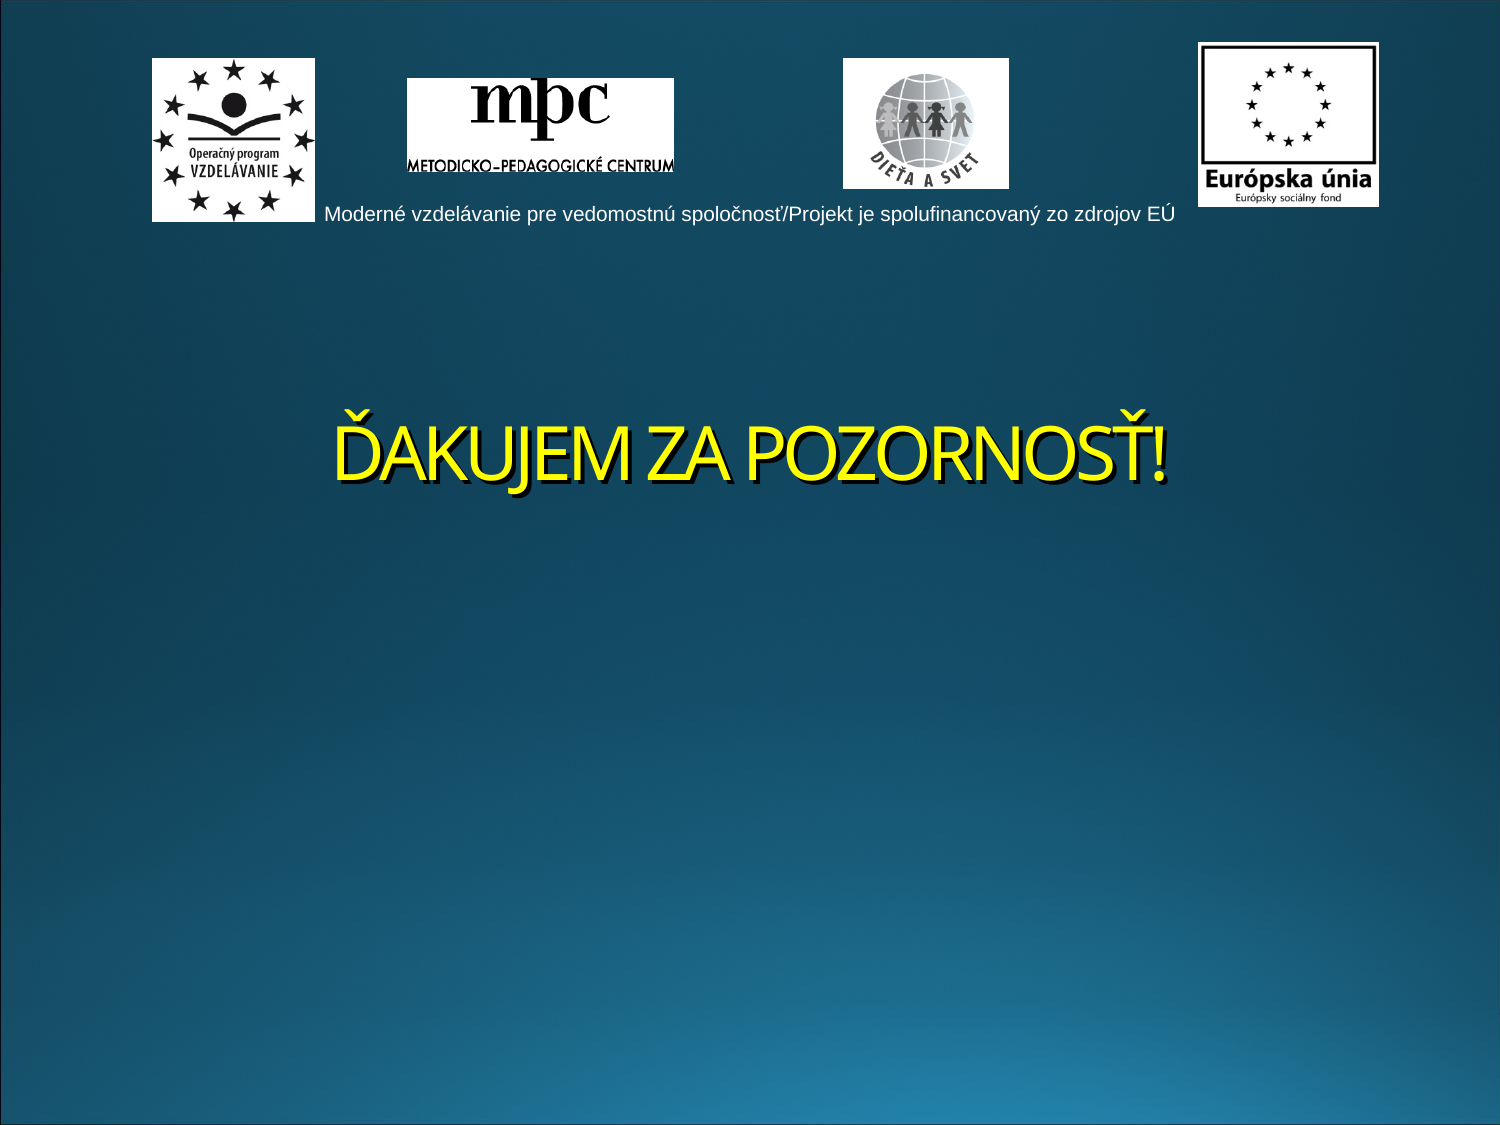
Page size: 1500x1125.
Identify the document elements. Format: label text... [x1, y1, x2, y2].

picture [152, 58, 315, 222]
picture [1198, 42, 1379, 207]
picture [407, 78, 674, 172]
title ĎAKUJEM ZA POZORNOSŤ! [0, 246, 1500, 622]
picture [843, 58, 1009, 189]
text_box Moderné vzdelávanie pre vedomostnú spoločnosť/Projekt je spolufinancovaný zo zdrojov EÚ [309, 193, 1191, 233]
